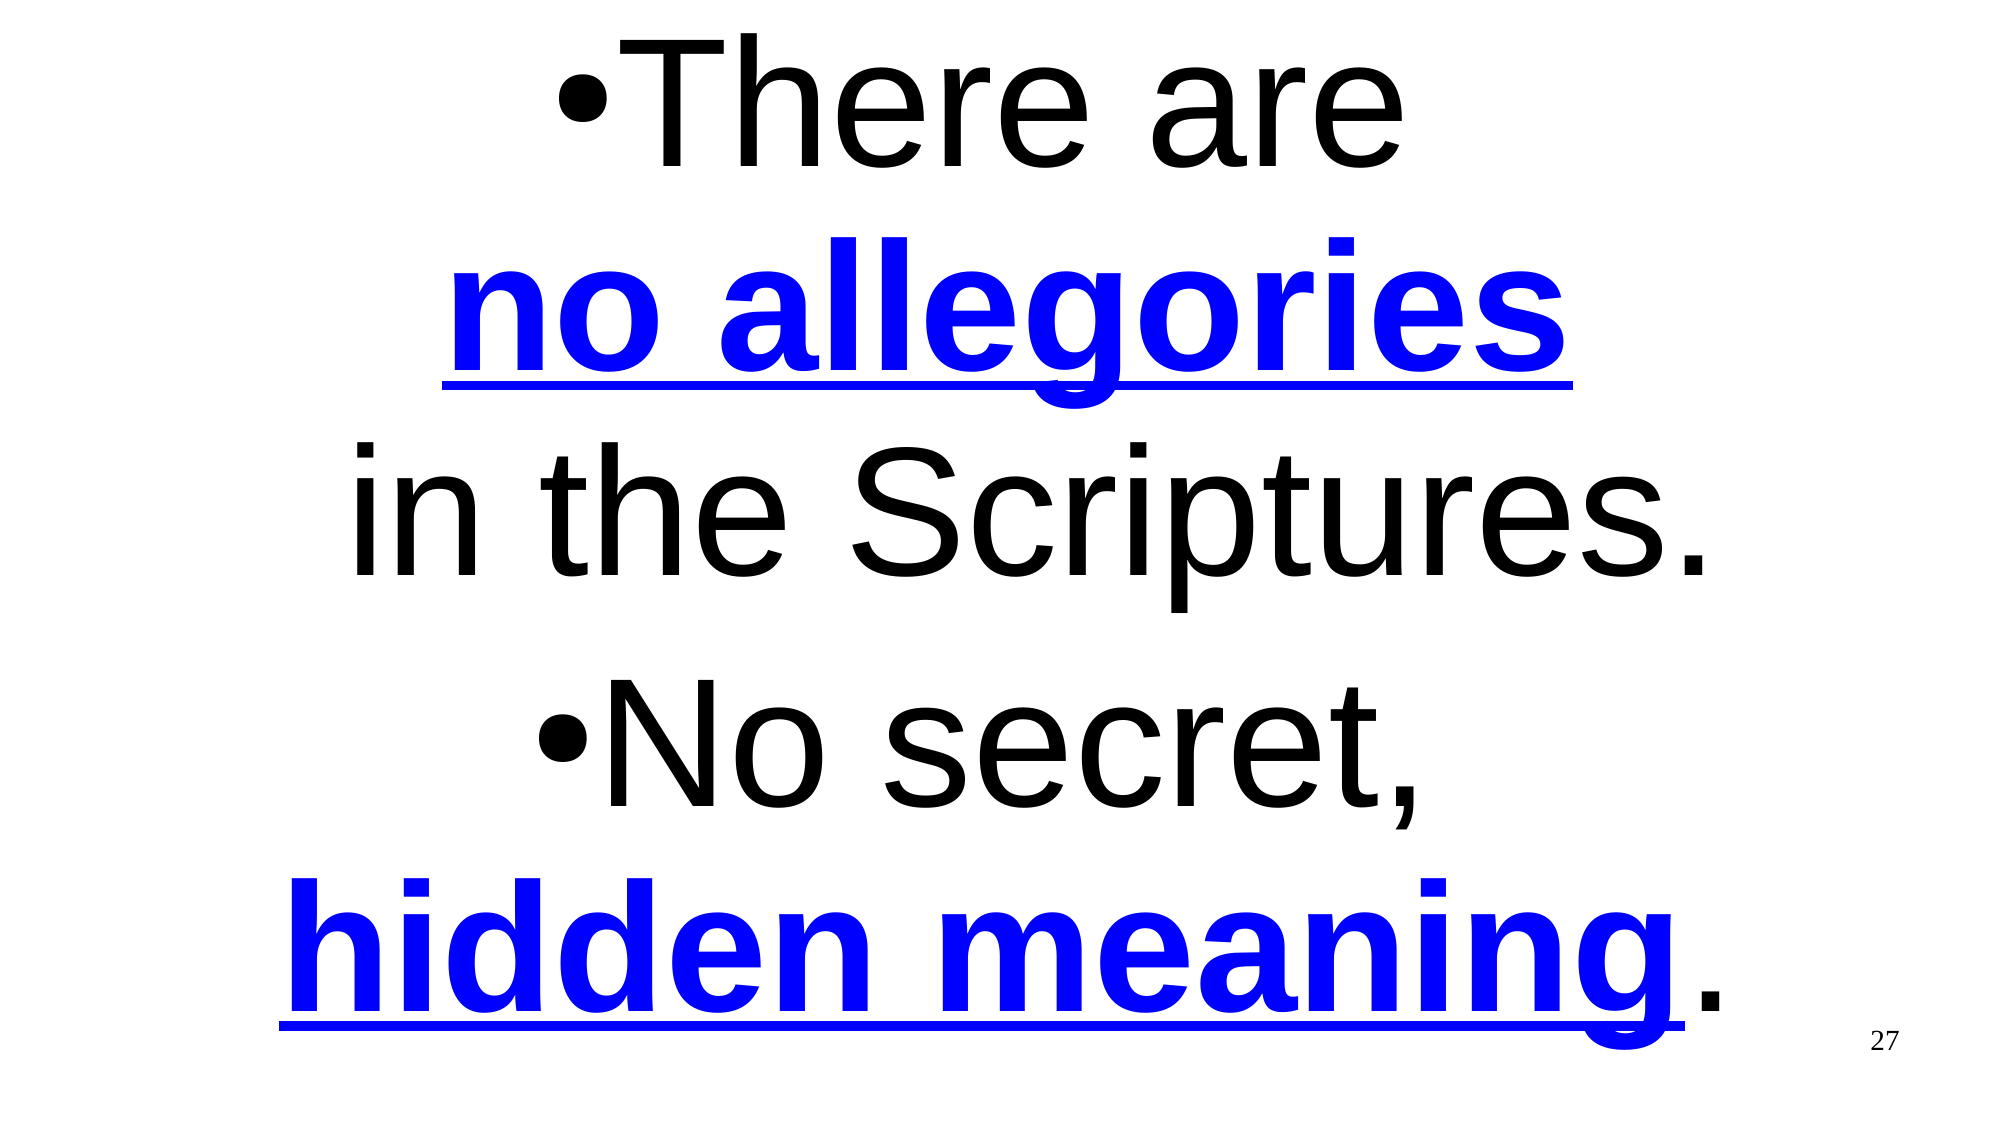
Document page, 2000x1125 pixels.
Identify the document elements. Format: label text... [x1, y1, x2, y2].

list There are no allegories in the Scriptures. No secret, hidden meaning. [0, 0, 1996, 1123]
